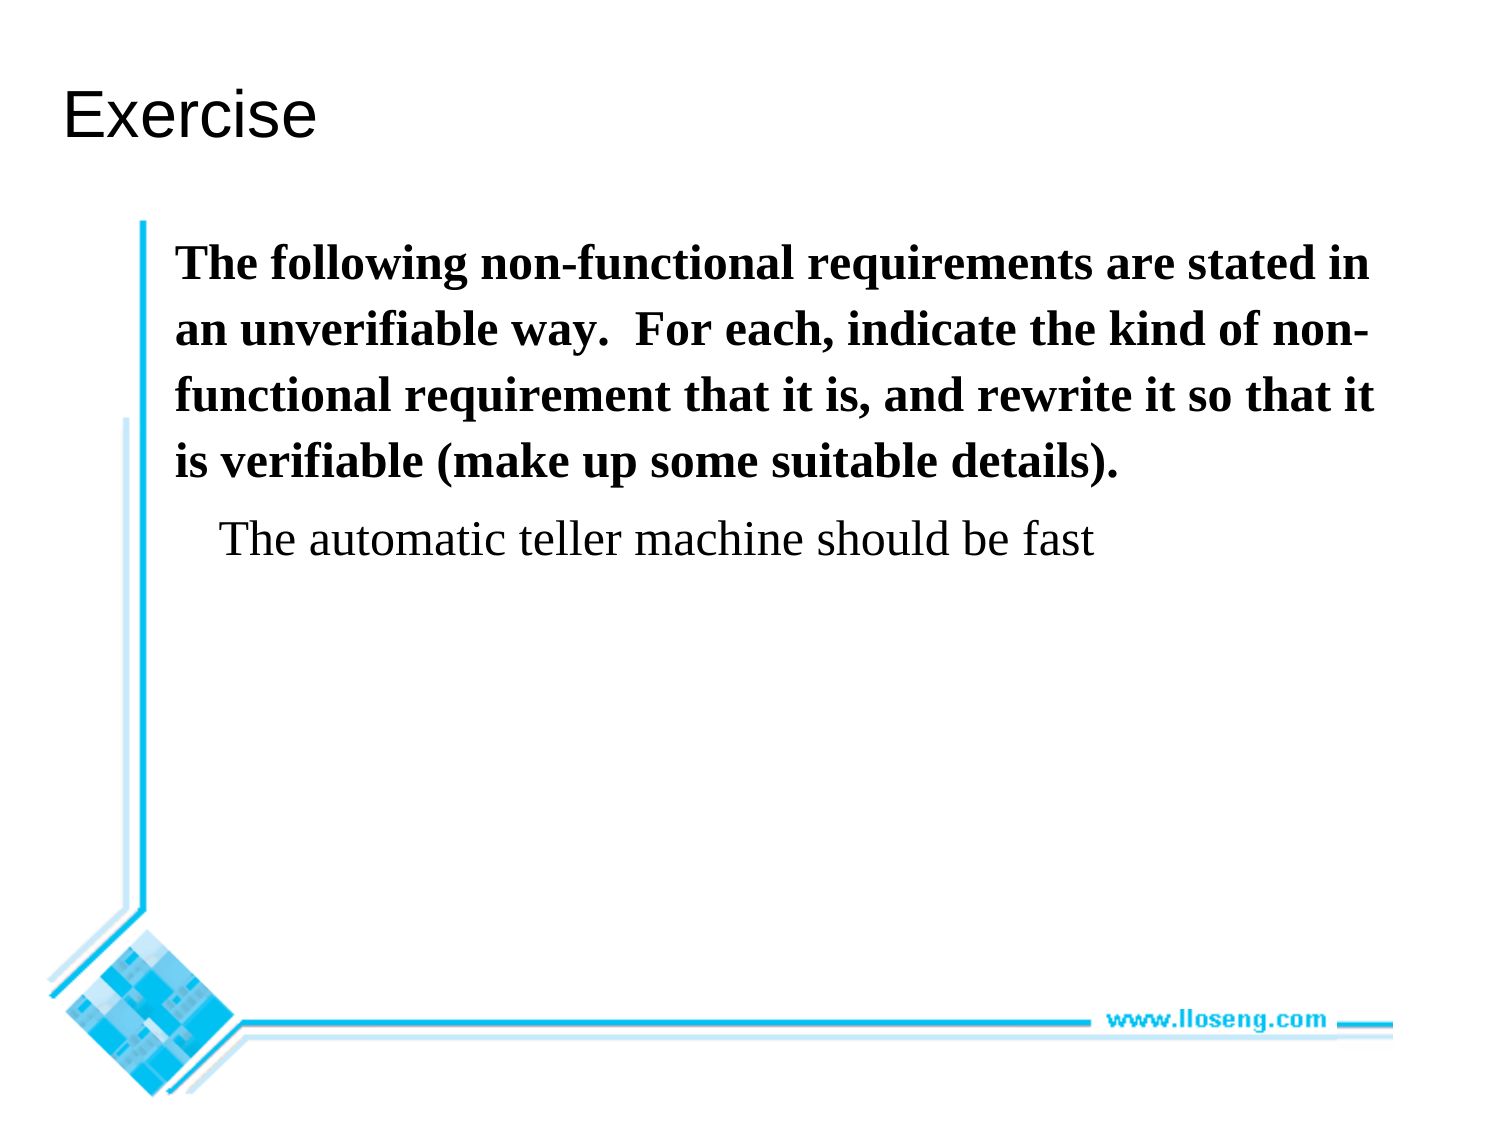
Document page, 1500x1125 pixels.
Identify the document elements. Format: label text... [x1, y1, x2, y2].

title Exercise [62, 37, 1413, 188]
list The following non-functional requirements are stated in an unverifiable way. For each, indicate the kind of non-functional requirement that it is, and rewrite it so that it is verifiable (make up some suitable details). The automatic teller machine should be fast [174, 224, 1413, 1013]
picture [35, 209, 1393, 1099]
